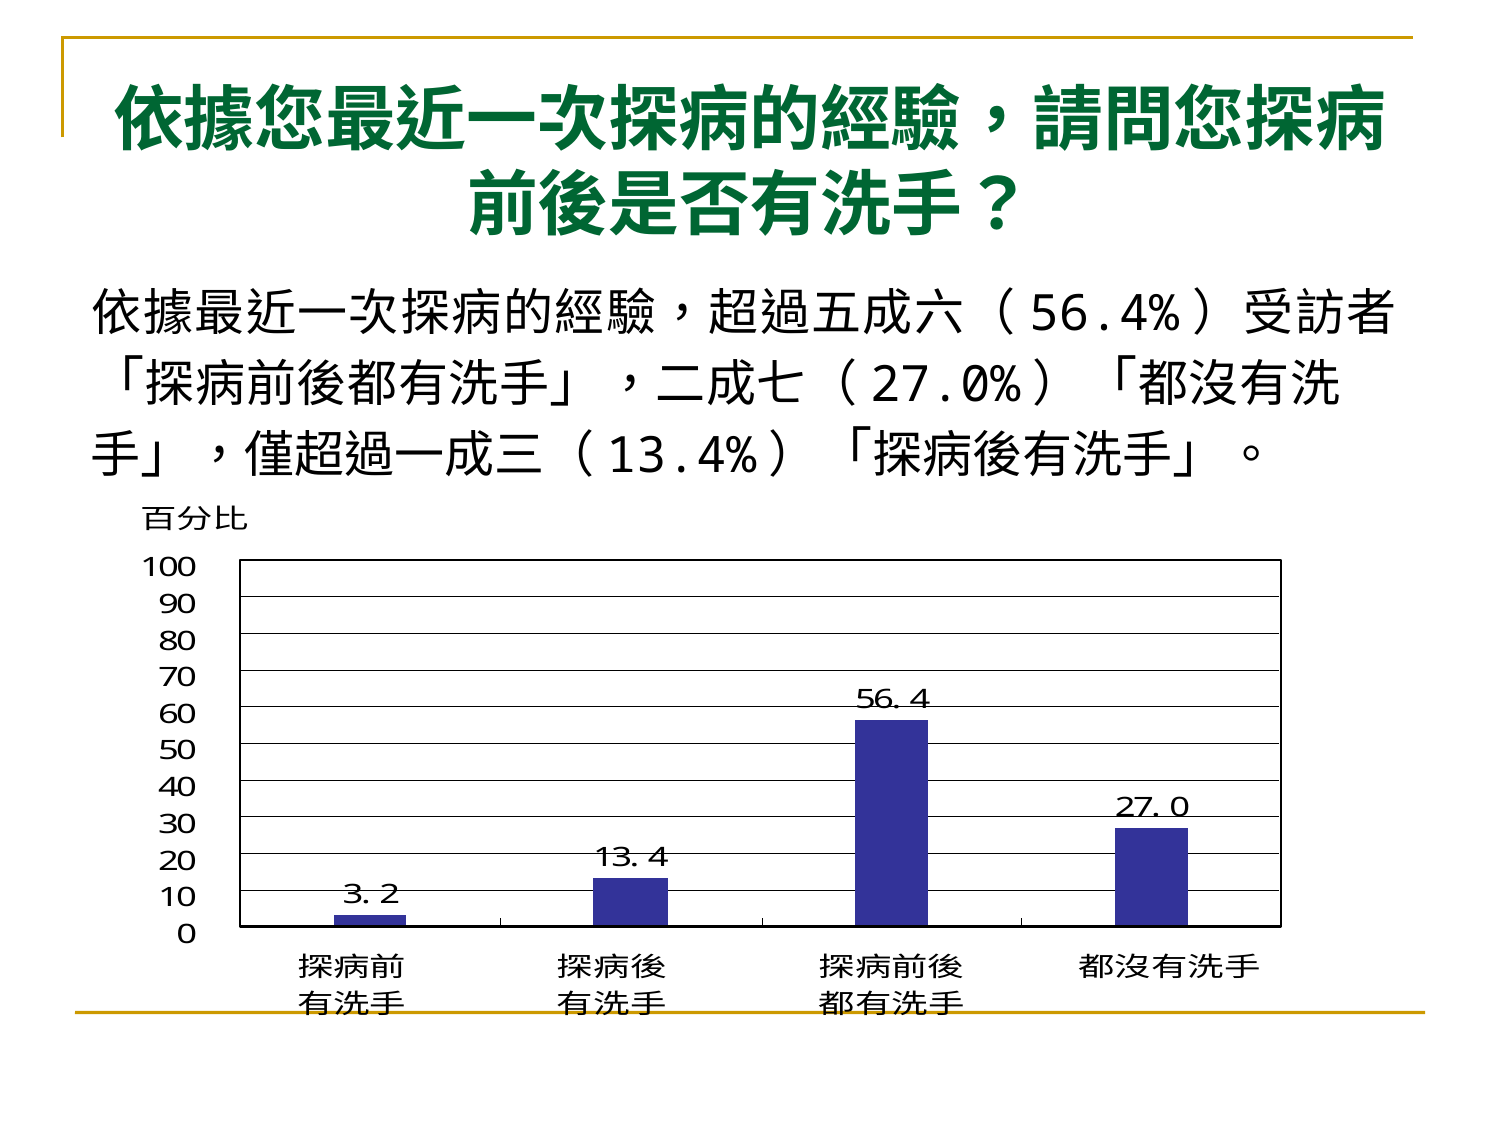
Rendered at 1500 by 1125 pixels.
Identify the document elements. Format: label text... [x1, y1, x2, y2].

chart [123, 467, 1329, 1035]
list 依據最近一次探病的經驗，超過五成六（56.4%）受訪者「探病前後都有洗手」，二成七（27.0%）「都沒有洗手」，僅超過一成三（13.4%）「探病後有洗手」。 [75, 267, 1412, 531]
title 依據您最近一次探病的經驗，請問您探病前後是否有洗手？ [81, 66, 1419, 177]
